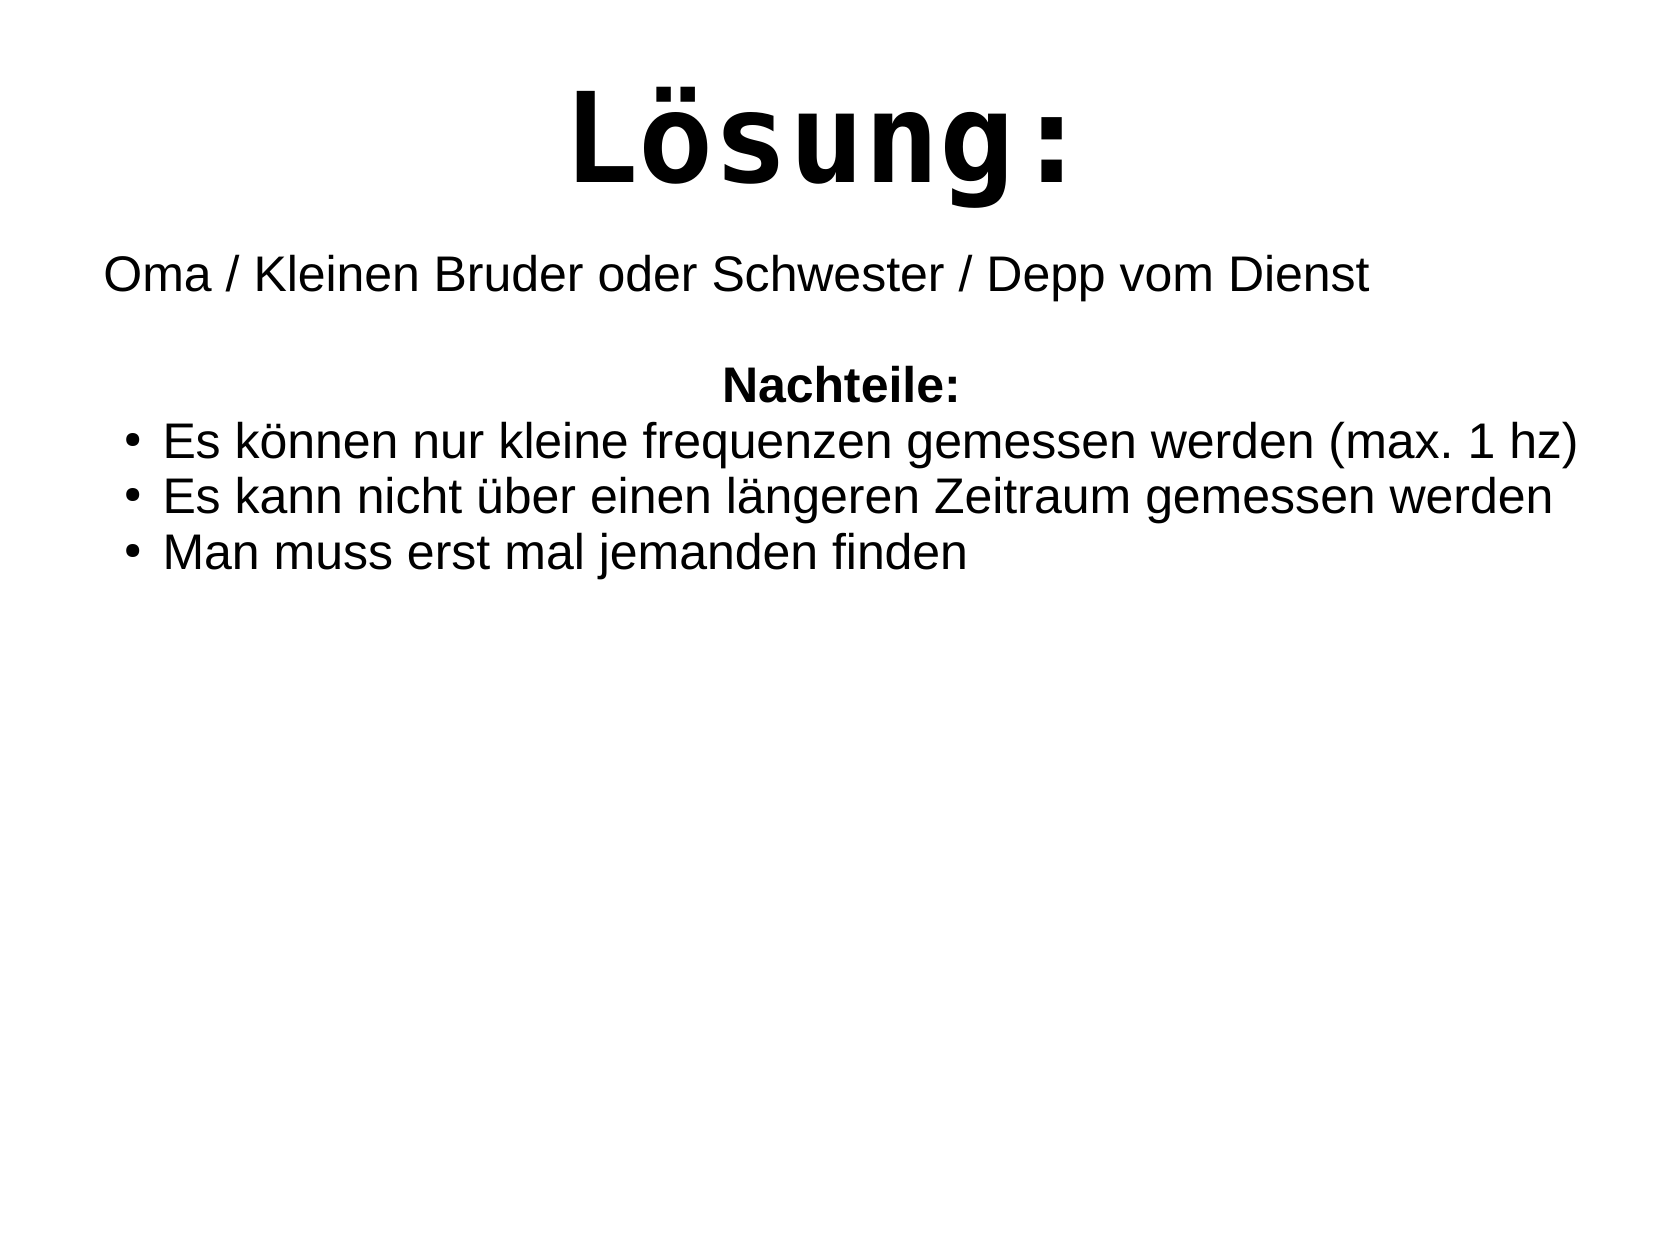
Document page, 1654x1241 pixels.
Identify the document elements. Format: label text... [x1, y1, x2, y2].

text_box Lösung: [59, 59, 1595, 220]
text_box Oma / Kleinen Bruder oder Schwester / Depp vom Dienst Nachteile: Es können nur kleine frequenzen gemessen werden (max. 1 hz) Es kann nicht über einen längeren Zeitraum gemessen werden Man muss erst mal jemanden finden [88, 238, 1595, 1182]
